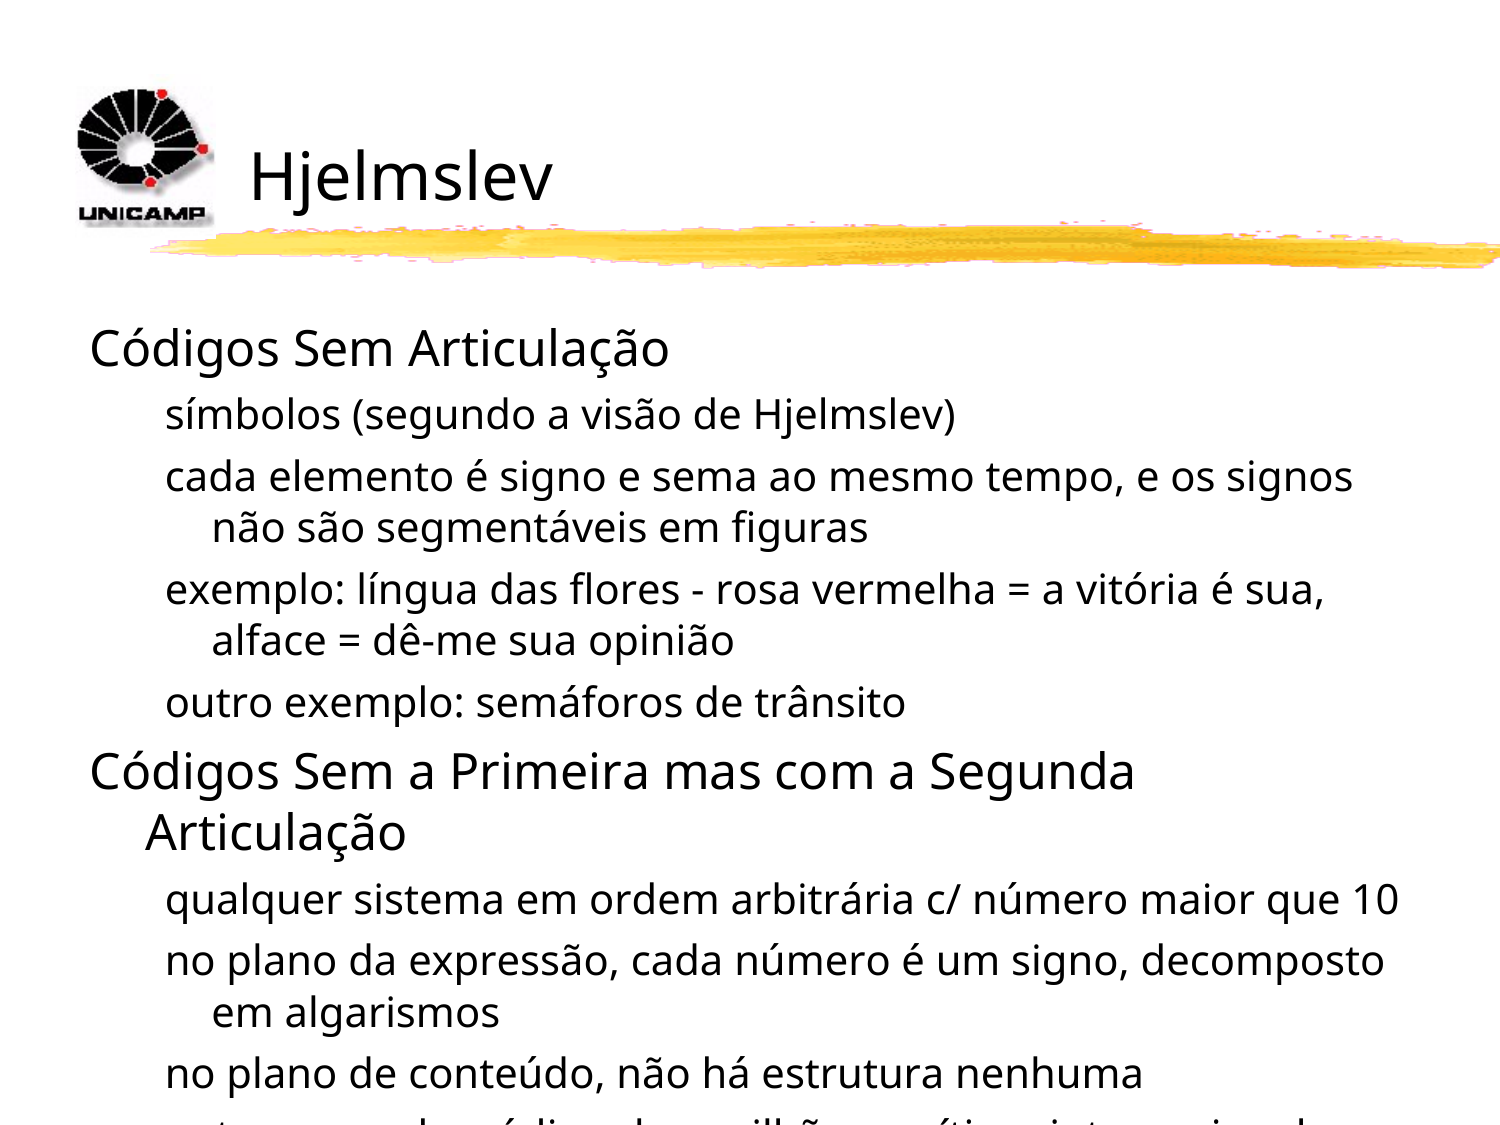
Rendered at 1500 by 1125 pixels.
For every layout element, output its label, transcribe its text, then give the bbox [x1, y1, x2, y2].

title Hjelmslev [233, 37, 1434, 225]
picture [75, 74, 1500, 279]
list Códigos Sem Articulação símbolos (segundo a visão de Hjelmslev) cada elemento é signo e sema ao mesmo tempo, e os signos não são segmentáveis em figuras exemplo: língua das flores - rosa vermelha = a vitória é sua, alface = dê-me sua opinião outro exemplo: semáforos de trânsito Códigos Sem a Primeira mas com a Segunda Articulação qualquer sistema em ordem arbitrária c/ número maior que 10 no plano da expressão, cada número é um signo, decomposto em algarismos no plano de conteúdo, não há estrutura nenhuma outro exemplo: código do pavilhão marítimo internacional [74, 309, 1417, 1078]
